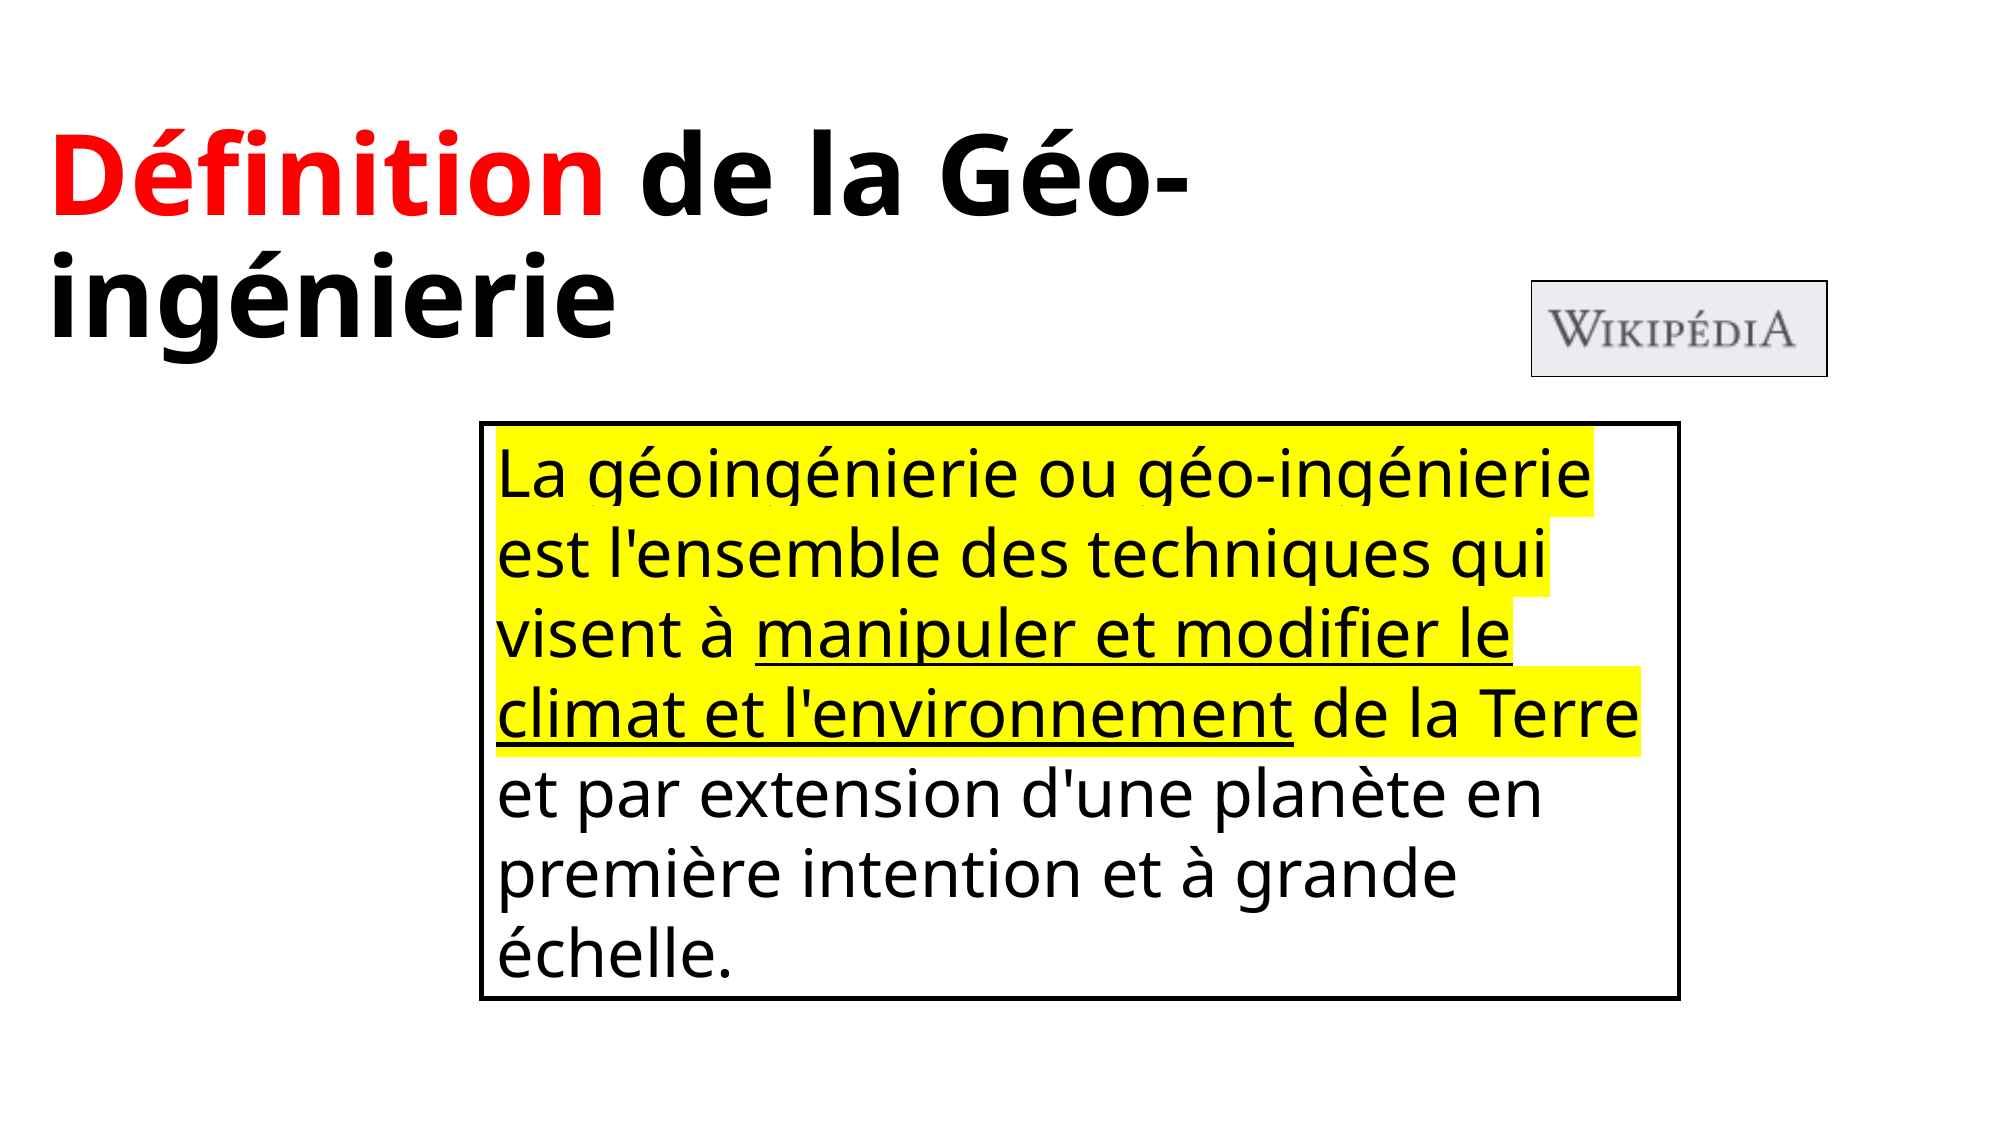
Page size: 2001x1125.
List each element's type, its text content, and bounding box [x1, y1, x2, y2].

text_box La géoingénierie ou géo-ingénierie est l'ensemble des techniques qui visent à manipuler et modifier le climat et l'environnement de la Terre et par extension d'une planète en première intention et à grande échelle. [481, 423, 1680, 924]
picture [1532, 281, 1826, 376]
title Définition de la Géo-ingénierie [31, 111, 1371, 329]
